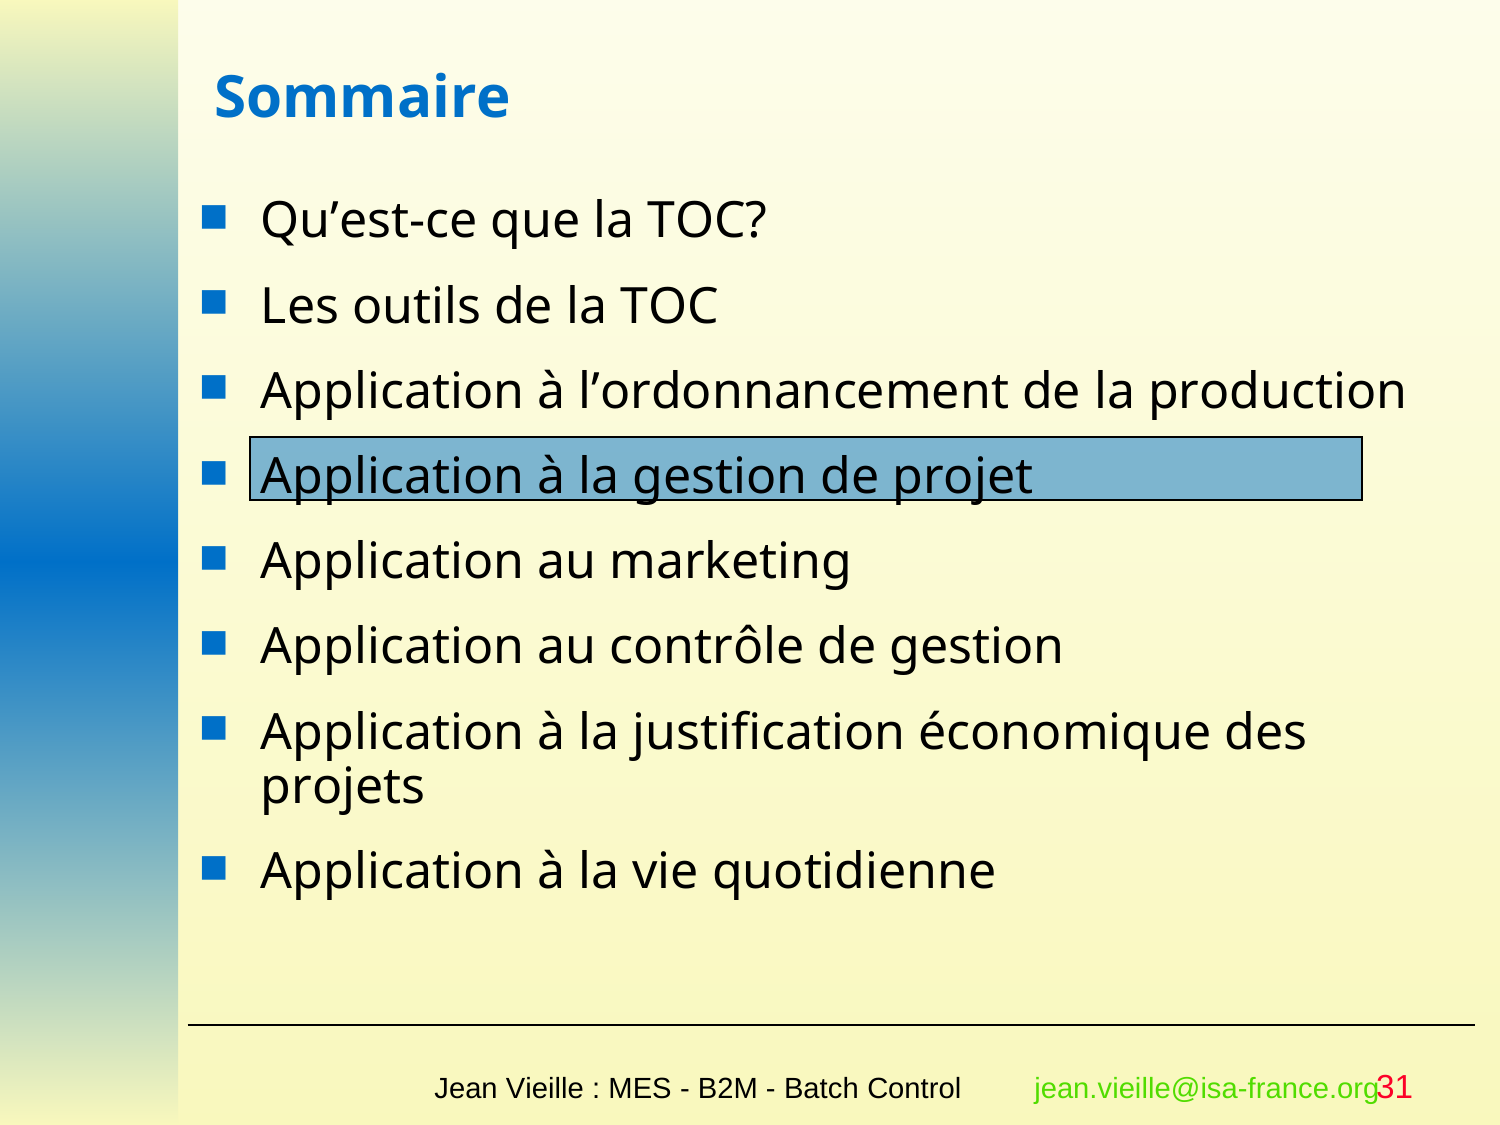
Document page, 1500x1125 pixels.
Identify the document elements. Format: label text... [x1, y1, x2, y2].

title Sommaire [199, 24, 1466, 163]
list Qu’est-ce que la TOC? Les outils de la TOC Application à l’ordonnancement de la production Application à la gestion de projet Application au marketing Application au contrôle de gestion Application à la justification économique des projets Application à la vie quotidienne [189, 187, 1468, 1001]
